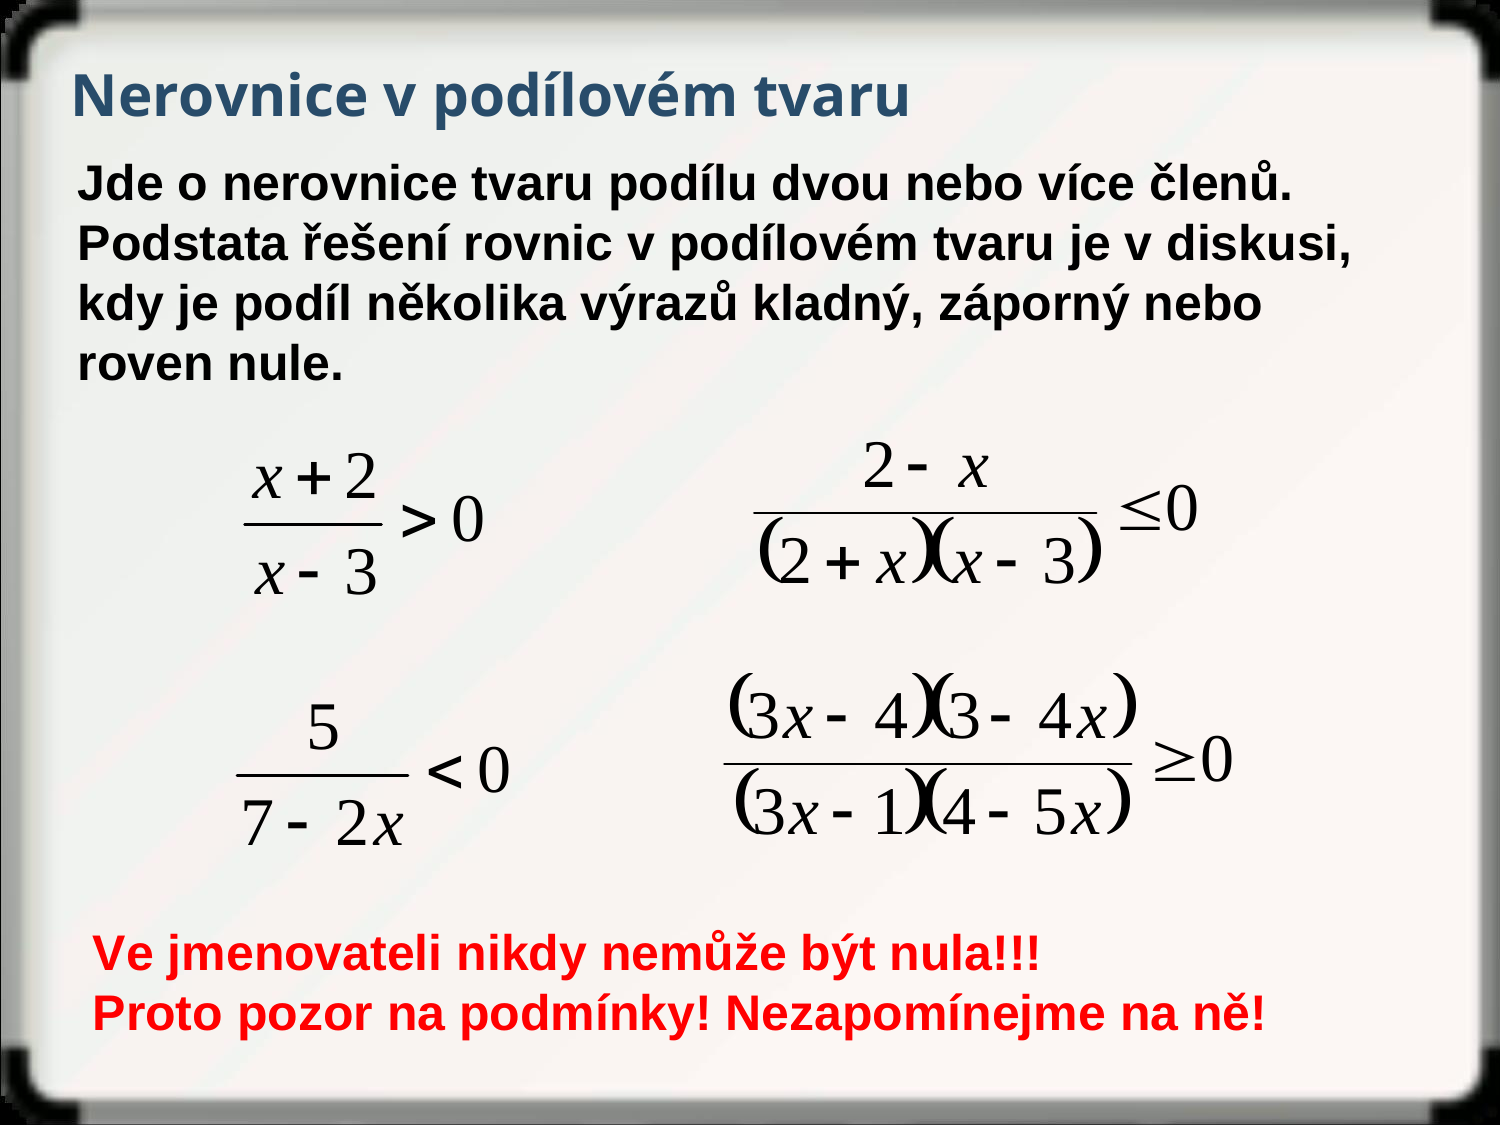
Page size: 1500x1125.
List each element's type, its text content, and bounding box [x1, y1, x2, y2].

picture [0, 0, 1500, 1125]
text_box Jde o nerovnice tvaru podílu dvou nebo více členů. Podstata řešení rovnic v podílovém tvaru je v diskusi, kdy je podíl několika výrazů kladný, záporný nebo roven nule. [63, 222, 1398, 318]
chart [742, 422, 1208, 610]
chart [713, 673, 1247, 861]
text_box Nerovnice v podílovém tvaru [55, 54, 1391, 149]
text_box Ve jmenovateli nikdy nemůže být nula!!! Proto pozor na podmínky! Nezapomínejme na ně! [78, 933, 1413, 1028]
chart [225, 684, 521, 861]
chart [233, 433, 494, 610]
